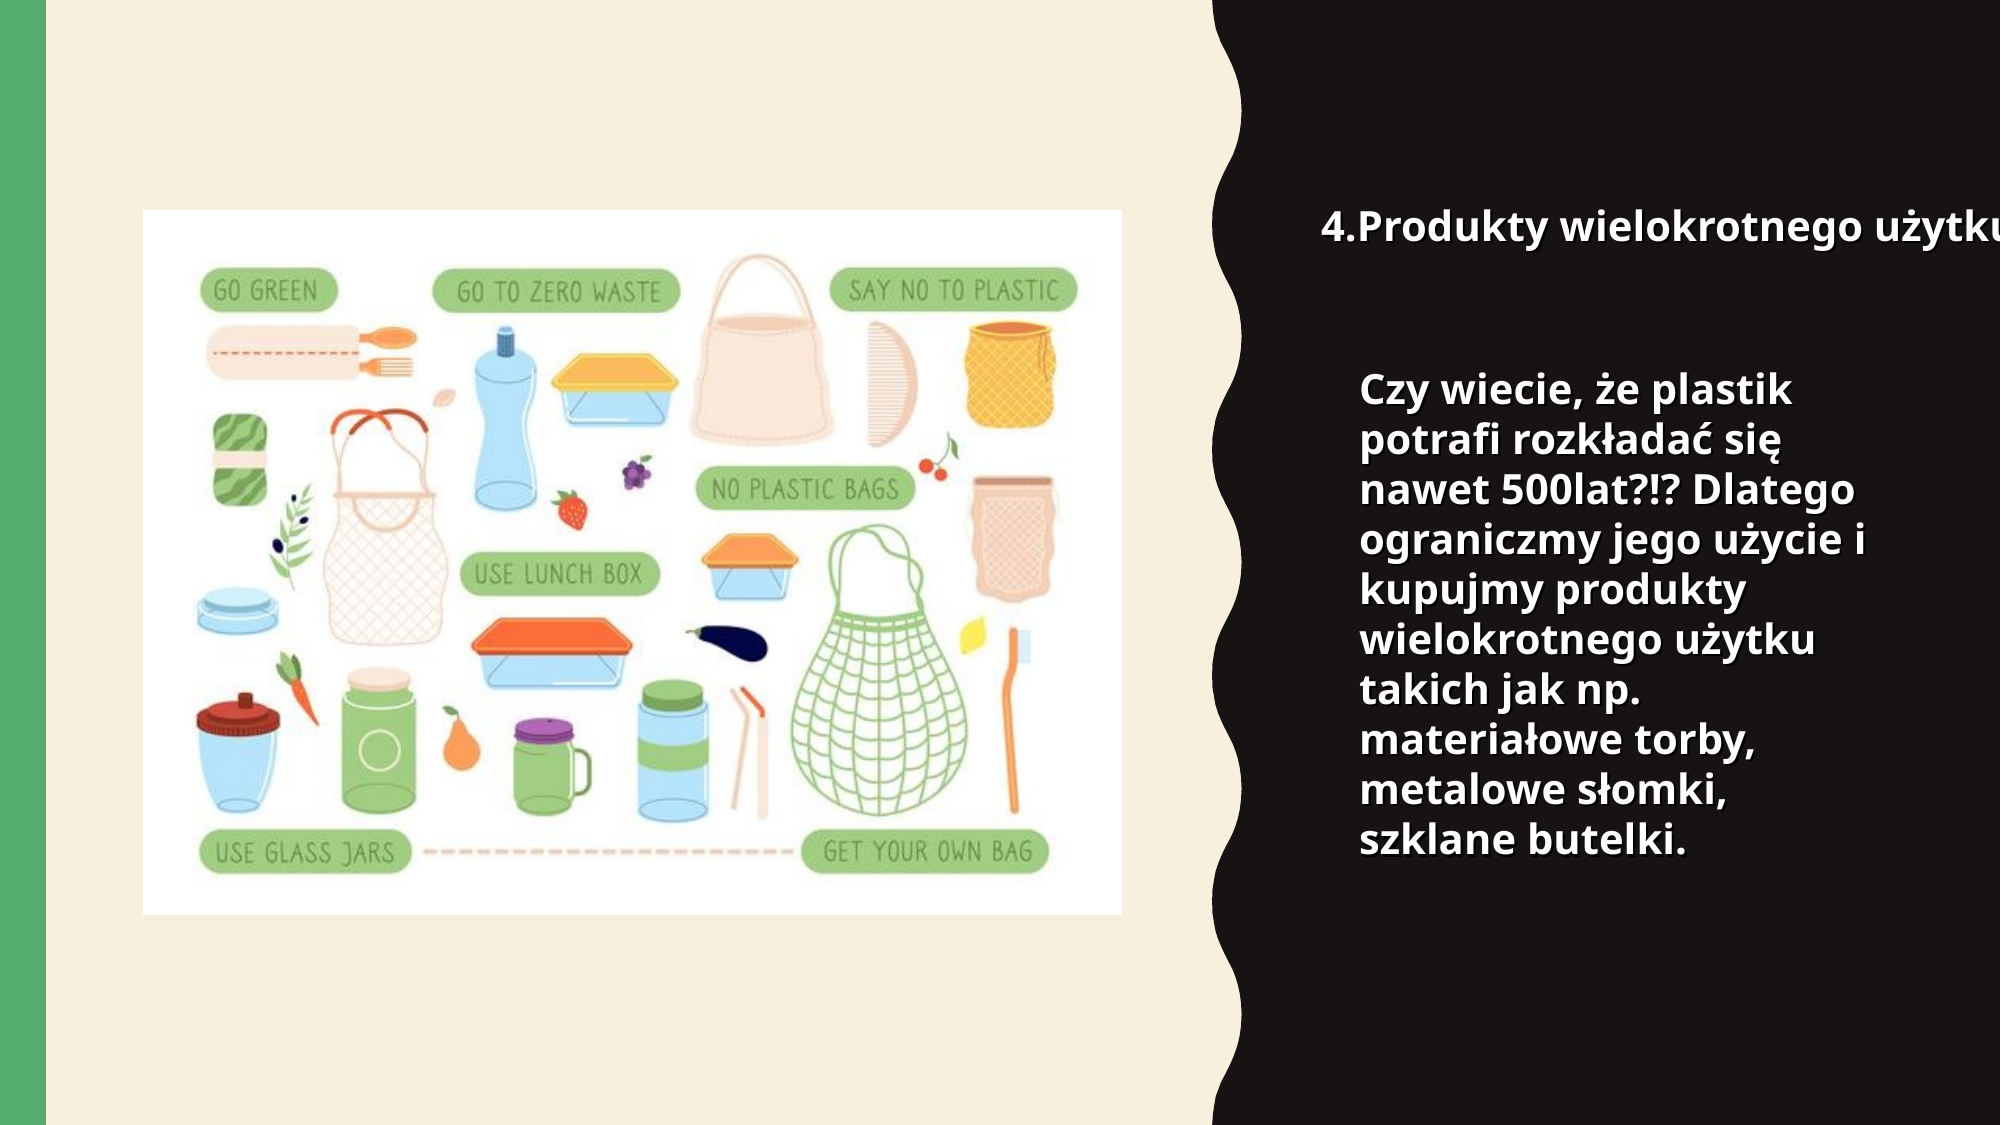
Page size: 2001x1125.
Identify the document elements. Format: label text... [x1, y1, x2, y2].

text_box Czy wiecie, że plastik potrafi rozkładać się nawet 500lat?!? Dlatego ograniczmy jego użycie i kupujmy produkty wielokrotnego użytku takich jak np. materiałowe torby, metalowe słomki, szklane butelki. [1344, 355, 1886, 825]
text_box 4.Produkty wielokrotnego użytku [1306, 191, 1990, 258]
picture [143, 210, 1122, 915]
